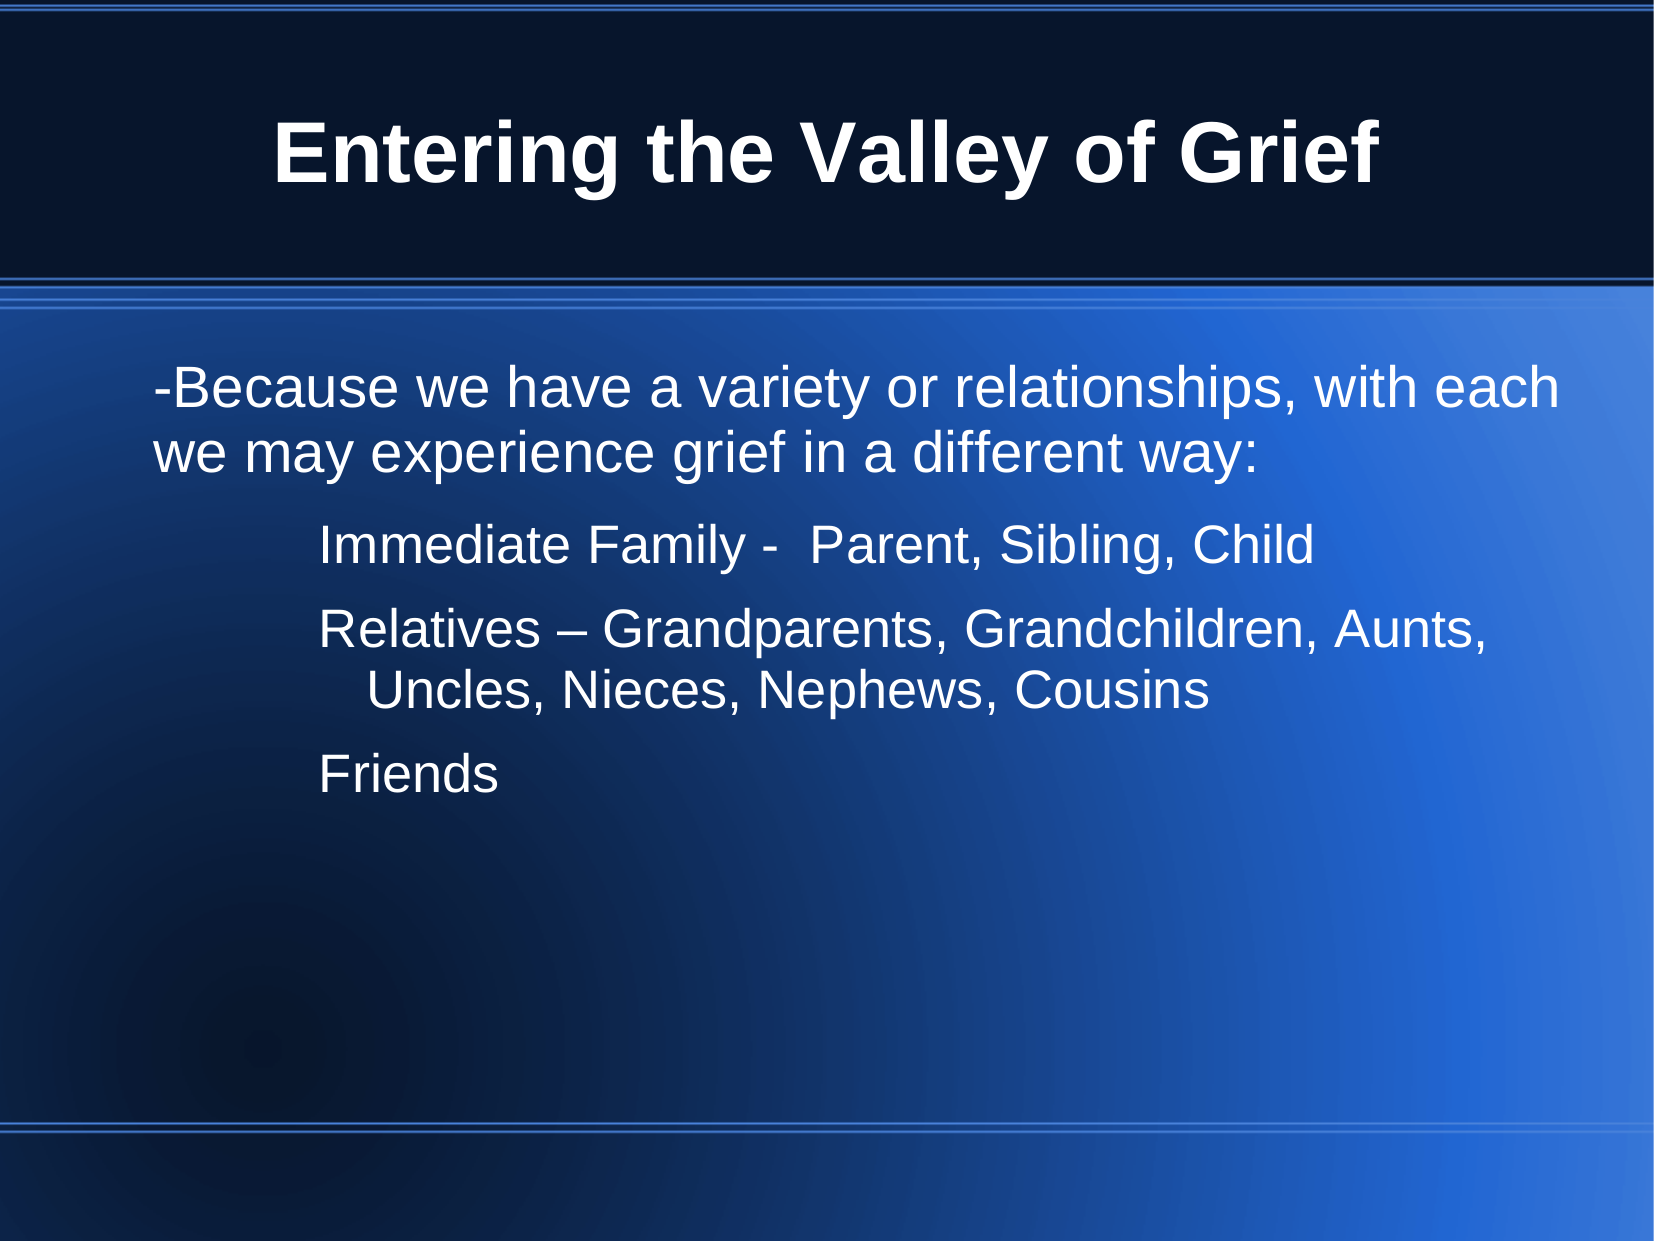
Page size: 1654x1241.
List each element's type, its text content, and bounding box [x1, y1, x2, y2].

picture [0, 0, 1654, 1241]
title Entering the Valley of Grief [82, 49, 1571, 257]
list -Because we have a variety or relationships, with each we may experience grief in a different way: Immediate Family - Parent, Sibling, Child Relatives – Grandparents, Grandchildren, Aunts, Uncles, Nieces, Nephews, Cousins Friends [82, 355, 1571, 1058]
